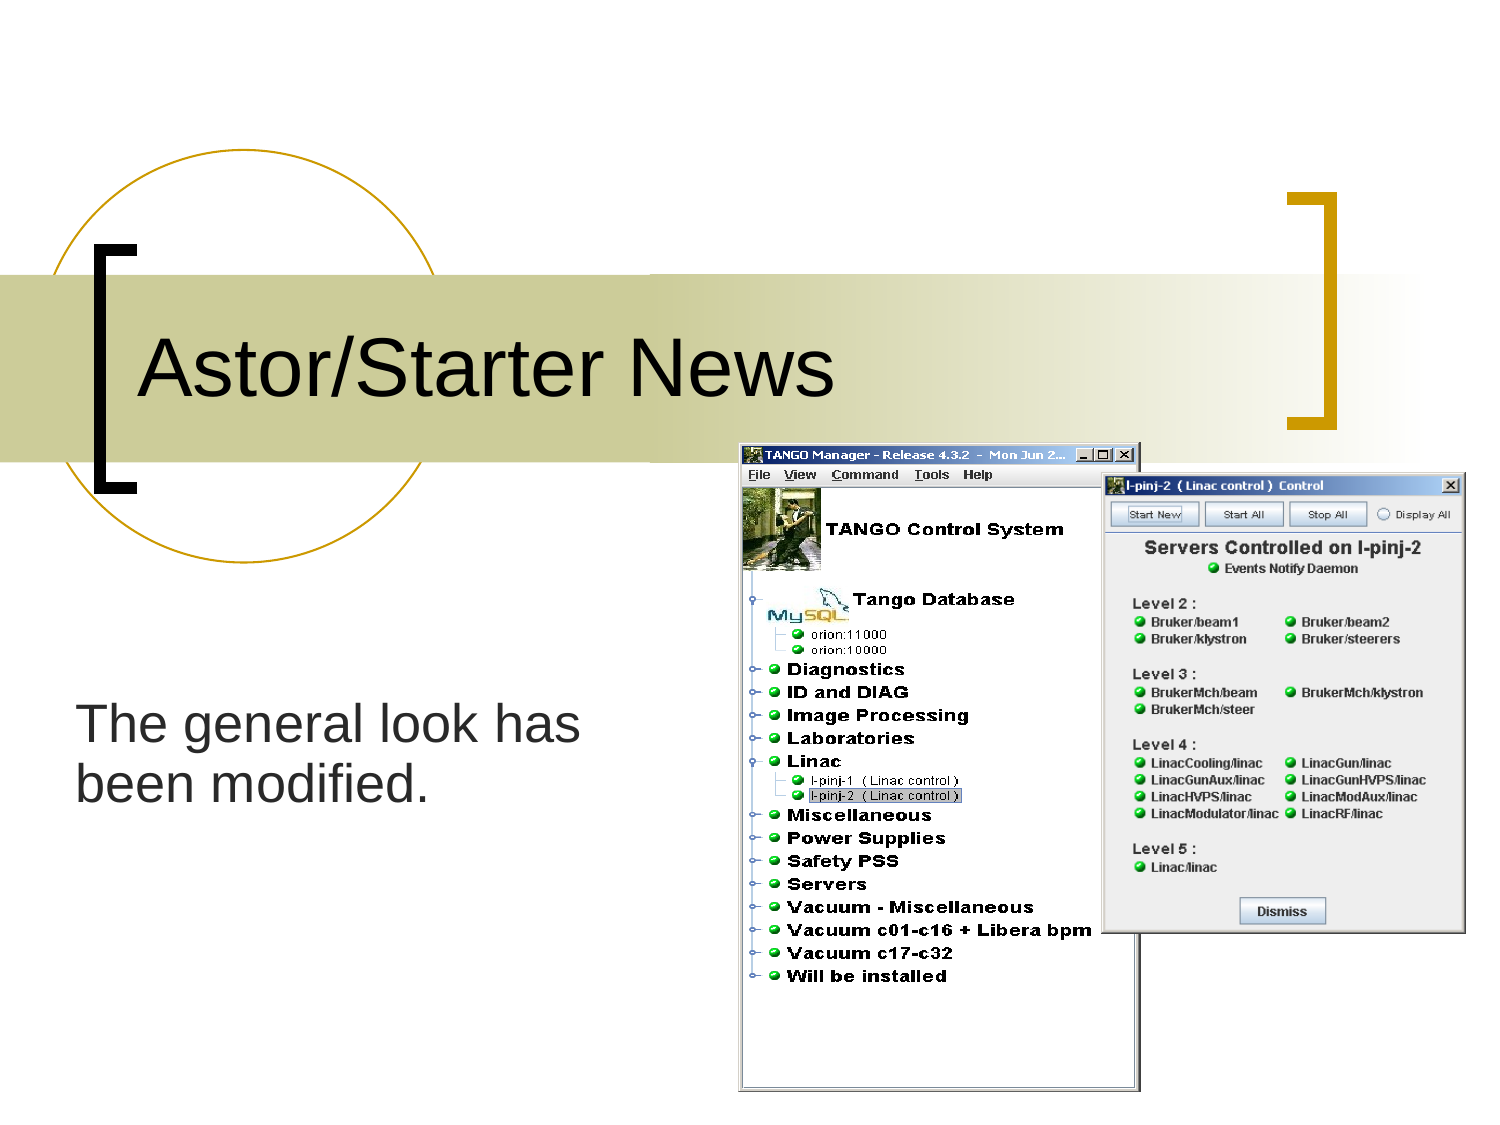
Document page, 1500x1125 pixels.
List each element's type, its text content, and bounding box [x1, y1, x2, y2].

subtitle The general look has been modified. [75, 501, 709, 1006]
title Astor/Starter News [137, 236, 1300, 500]
picture [738, 442, 1466, 1092]
